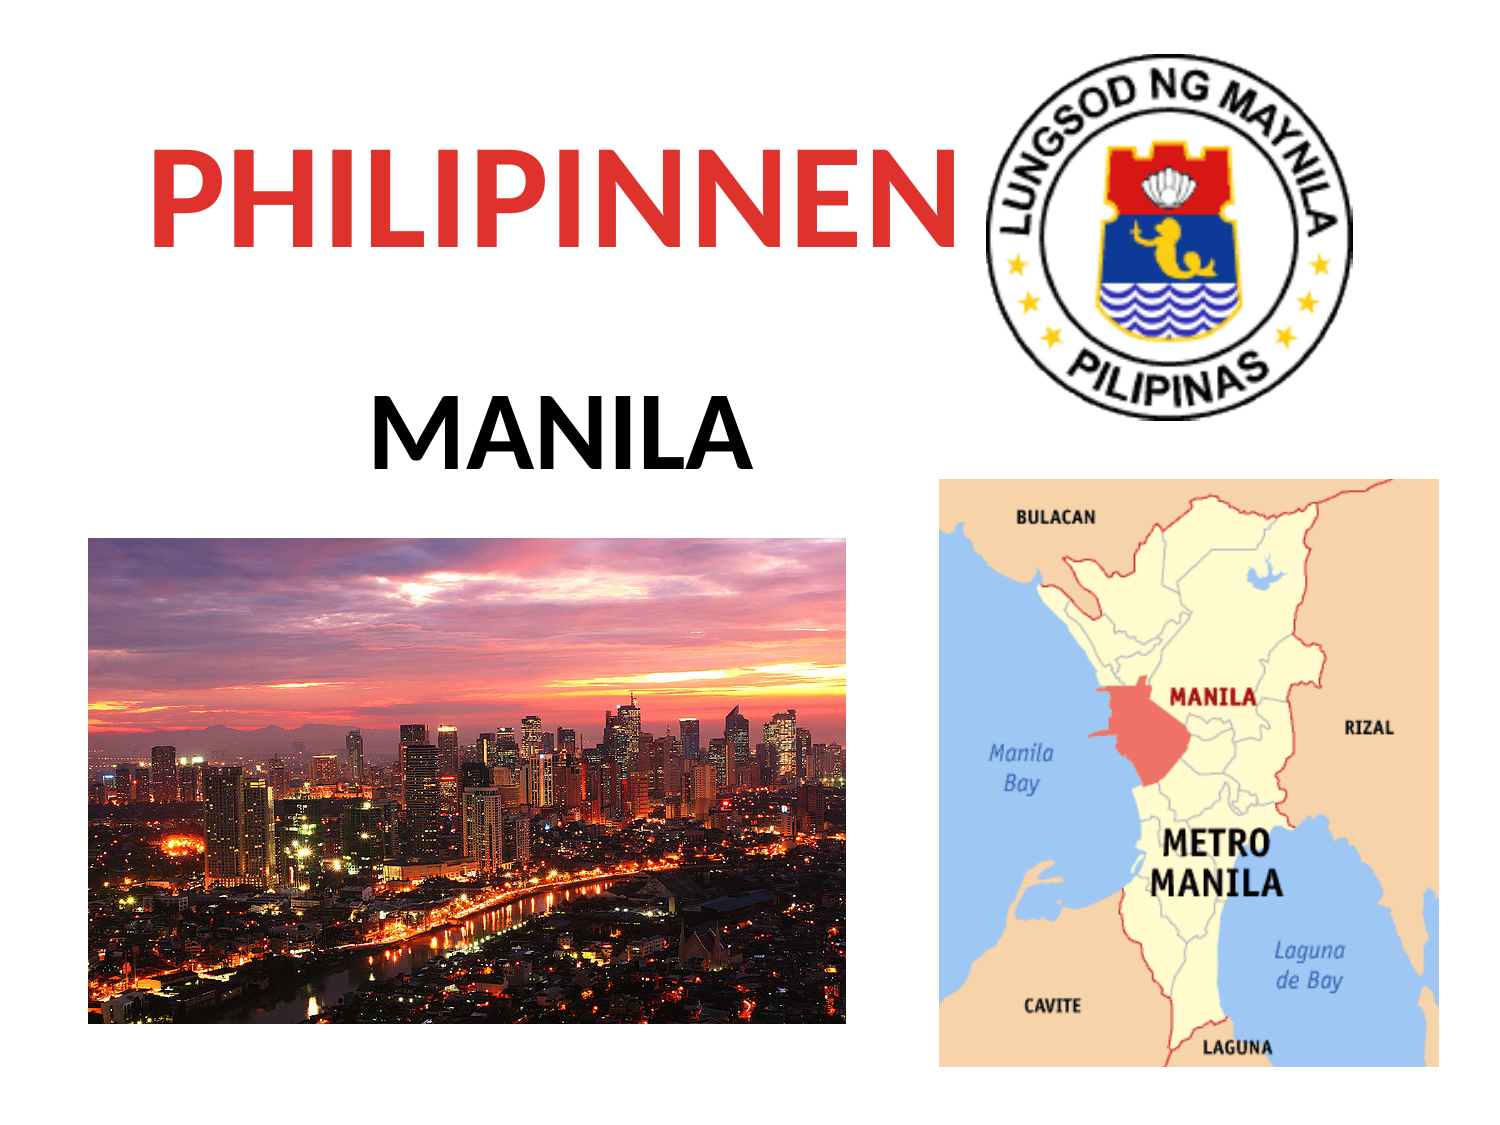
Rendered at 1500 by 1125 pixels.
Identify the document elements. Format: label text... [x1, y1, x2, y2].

text_box PHILIPINNEN [41, 89, 986, 285]
picture [0, 0, 1500, 1125]
text_box MANILA [277, 349, 845, 500]
